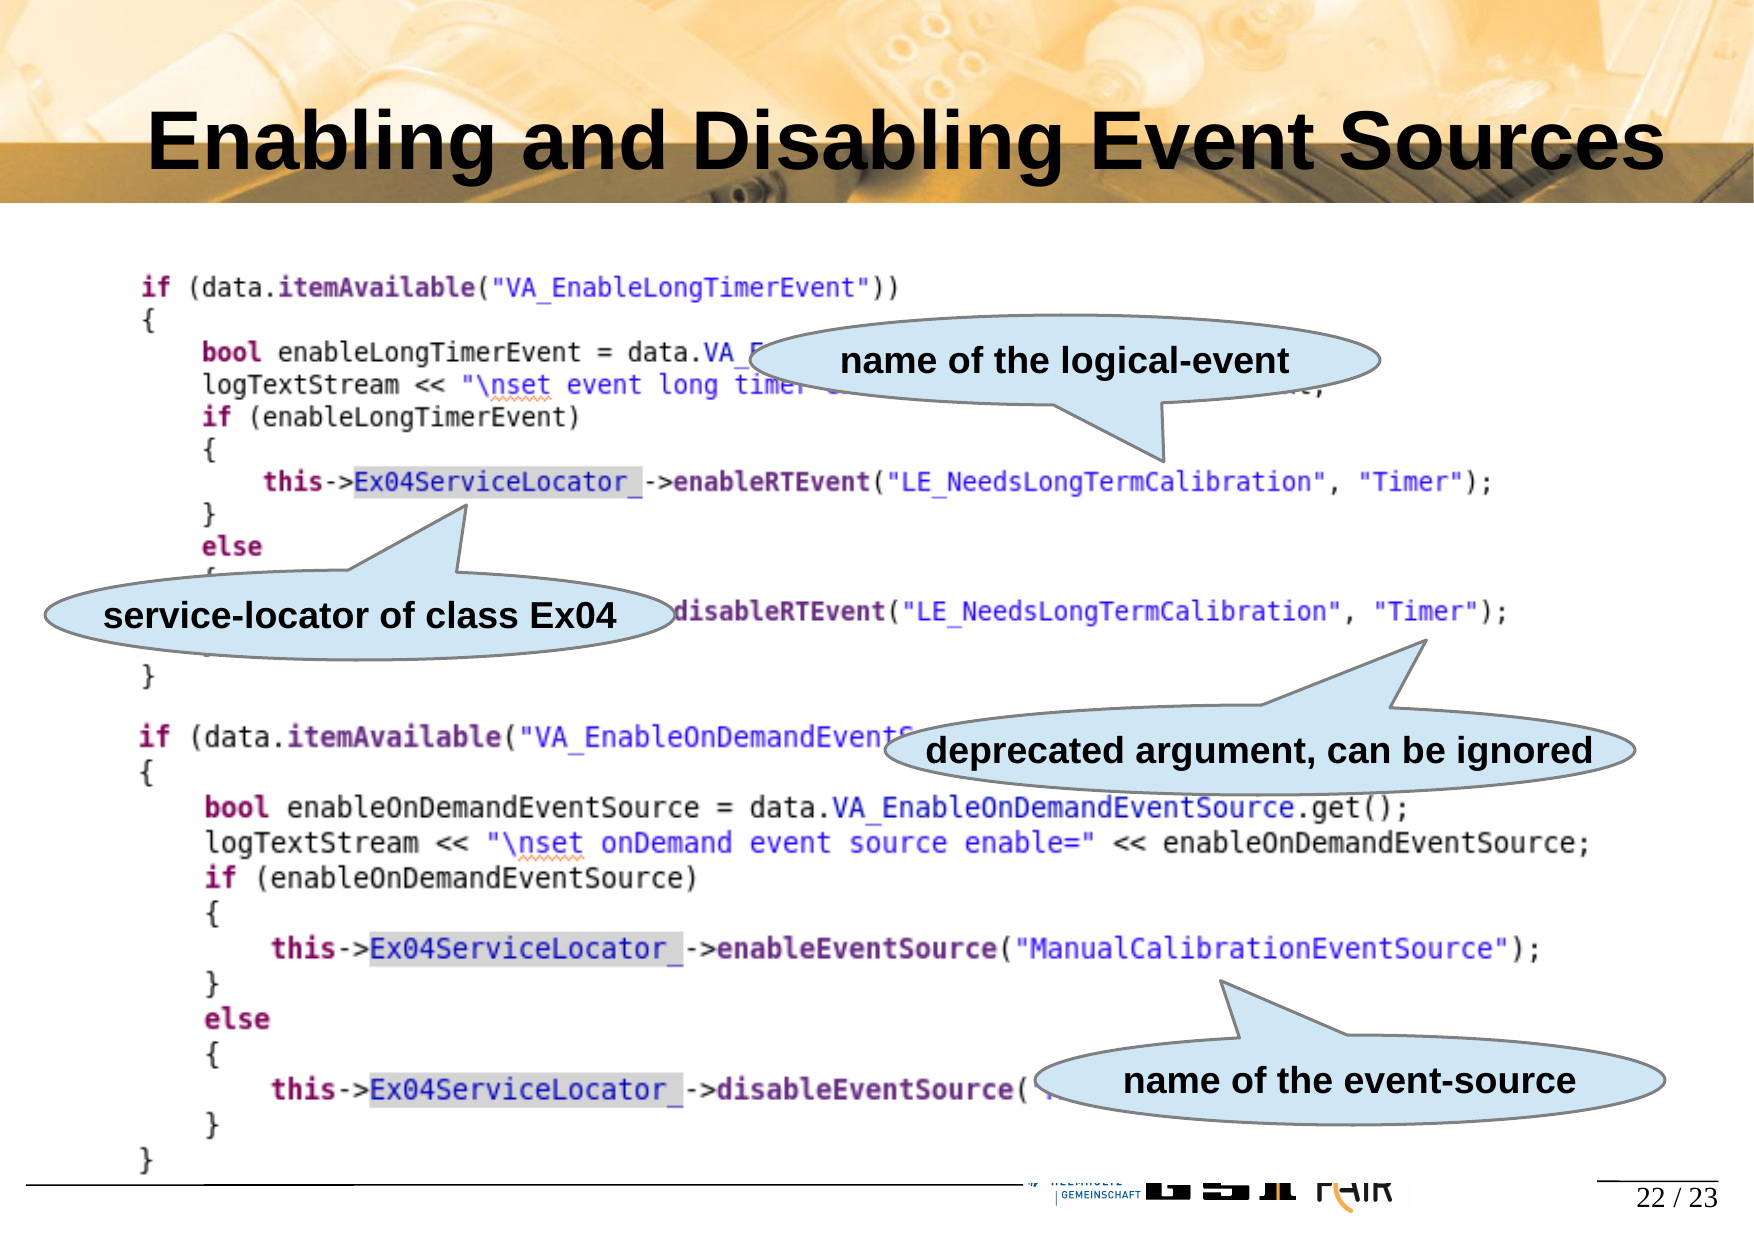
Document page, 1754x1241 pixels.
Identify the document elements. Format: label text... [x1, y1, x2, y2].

picture [1391, 704, 1597, 730]
text_box name of the logical-event [750, 315, 1381, 462]
picture [0, 0, 1754, 205]
title Enabling and Disabling Event Sources [135, 18, 1681, 263]
picture [90, 261, 1567, 699]
text_box name of the event-source [1035, 980, 1665, 1126]
picture [120, 704, 1597, 1215]
text_box service-locator of class Ex04 [45, 504, 676, 661]
text_box deprecated argument, can be ignored [885, 639, 1635, 796]
